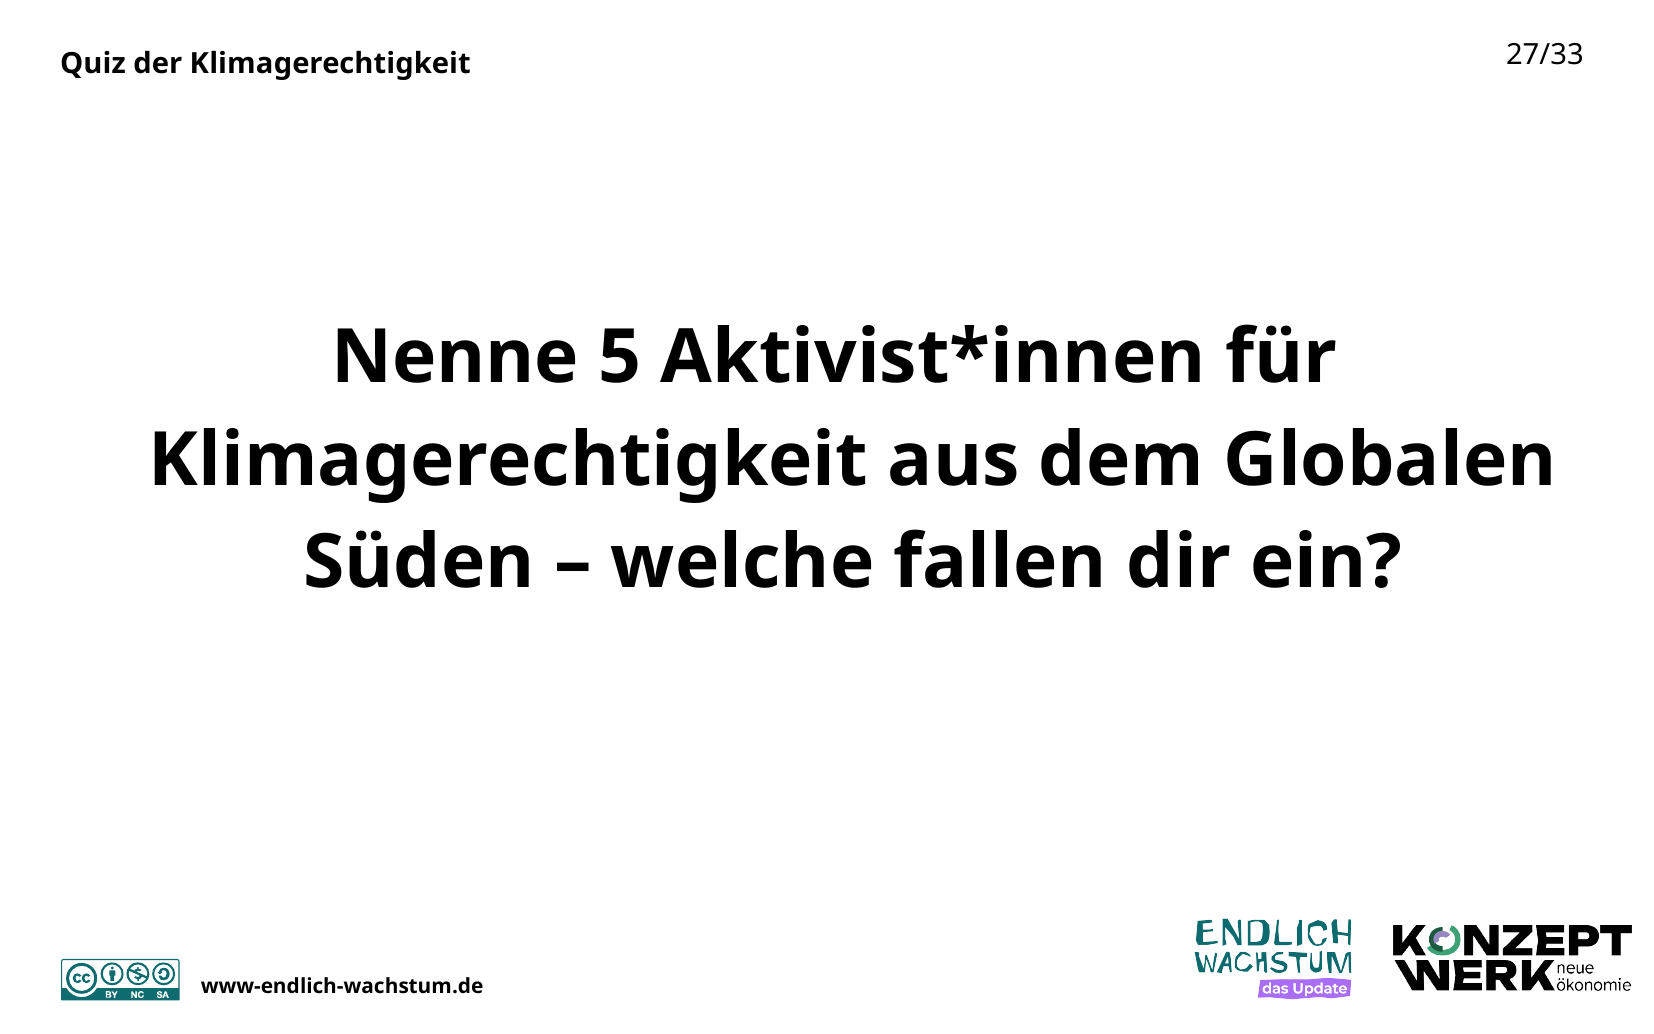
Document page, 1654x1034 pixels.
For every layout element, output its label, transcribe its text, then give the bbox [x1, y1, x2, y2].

picture [1387, 917, 1636, 997]
picture [1176, 900, 1374, 1011]
title Nenne 5 Aktivist*innen für Klimagerechtigkeit aus dem Globalen Süden – welche fallen dir ein? [73, 302, 1562, 726]
